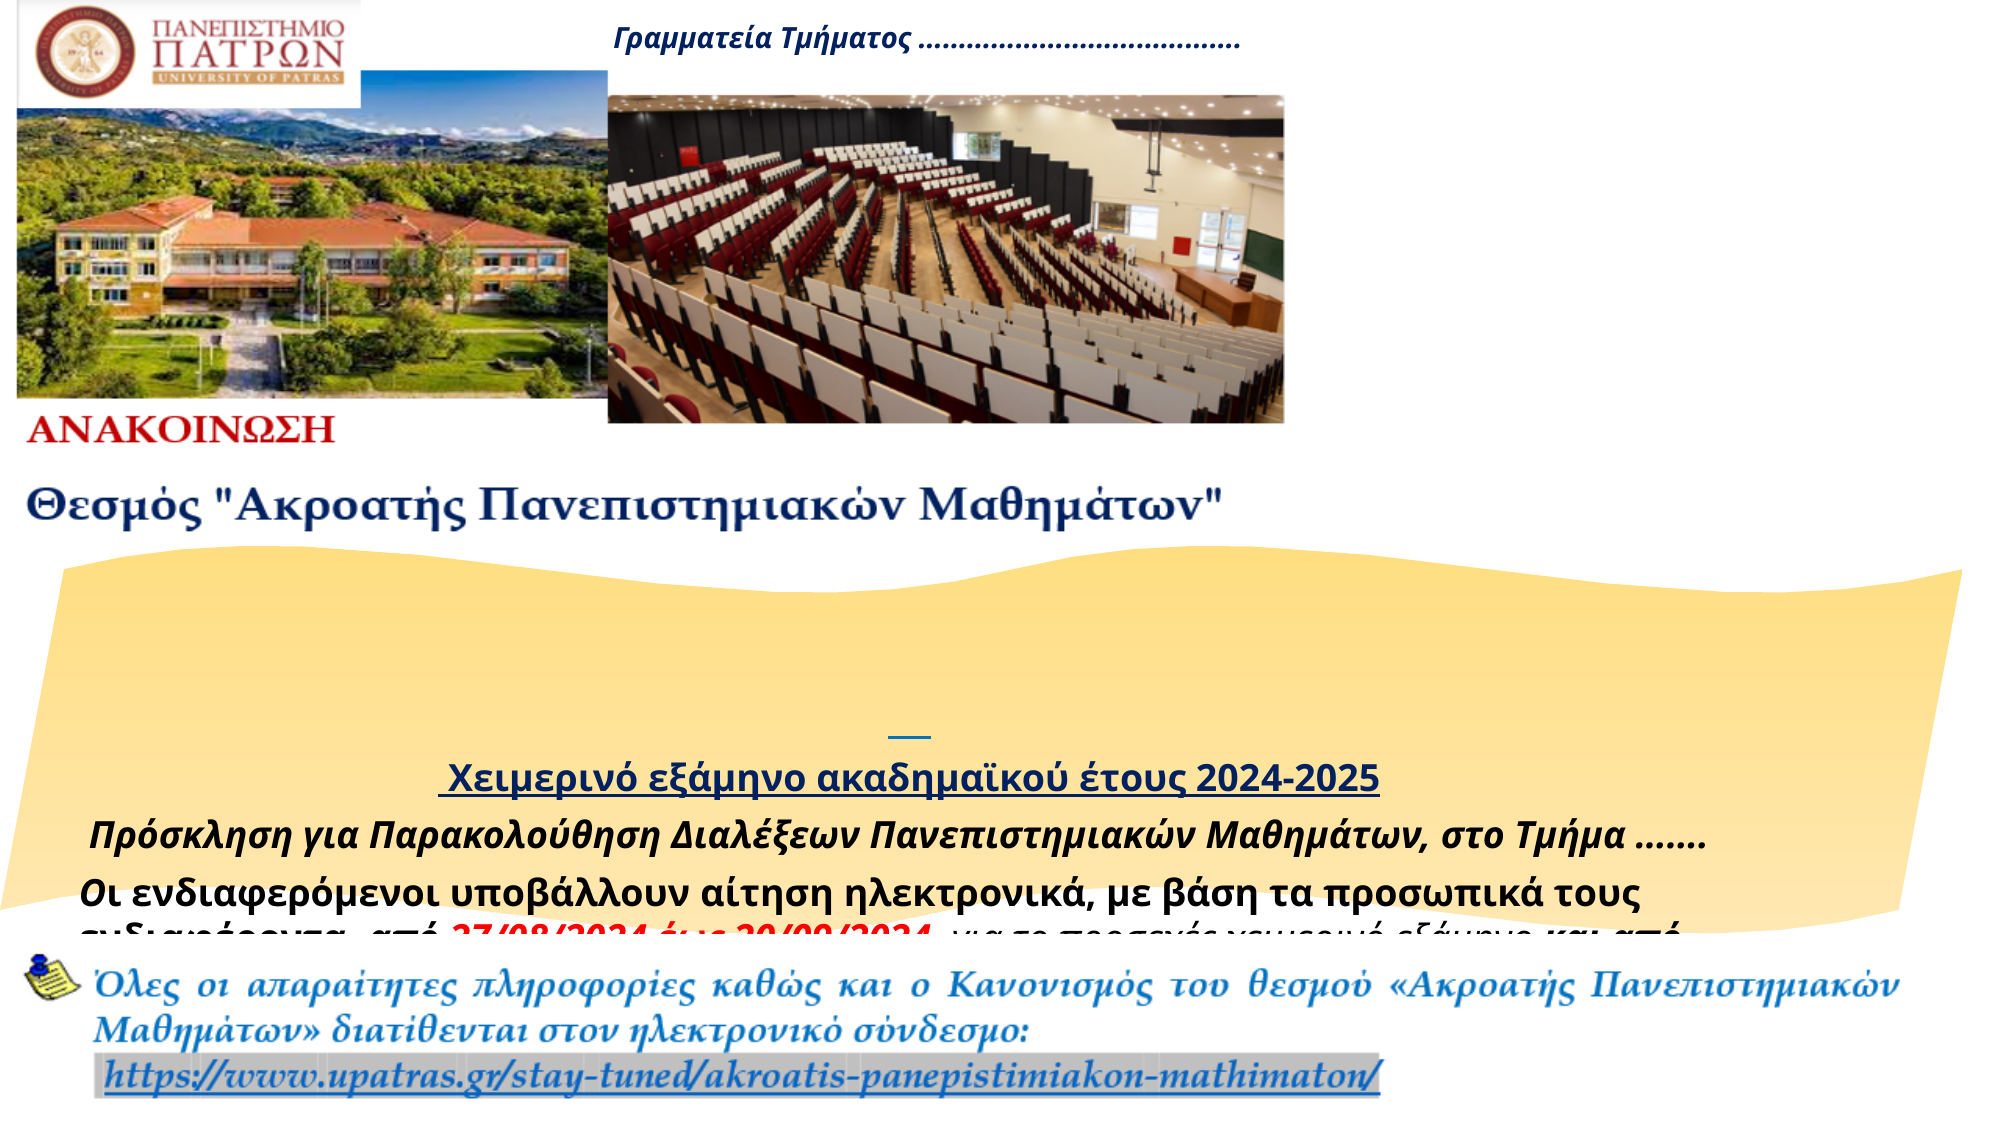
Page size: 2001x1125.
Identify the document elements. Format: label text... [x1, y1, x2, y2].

text_box Χειμερινό εξάμηνο ακαδημαϊκού έτους 2024-2025 Πρόσκληση για Παρακολούθηση Διαλέξεων Πανεπιστημιακών Μαθημάτων, στο Τμήμα ……. Οι ενδιαφερόμενοι υποβάλλουν αίτηση ηλεκτρονικά, με βάση τα προσωπικά τους ενδιαφέροντα, από 27/08/2024 έως 20/09/2024, για το προσεχές χειμερινό εξάμηνο και από 13/01/2025 έως 07/02/2025 για το εαρινό εξάμηνο, στο σύνδεσμο: http://auditor.upatras.gr/ [0, 545, 1963, 934]
picture [3, 934, 1972, 1116]
picture [0, 0, 1976, 533]
text_box Γραμματεία Τμήματος …………………………………. [598, 12, 1976, 63]
